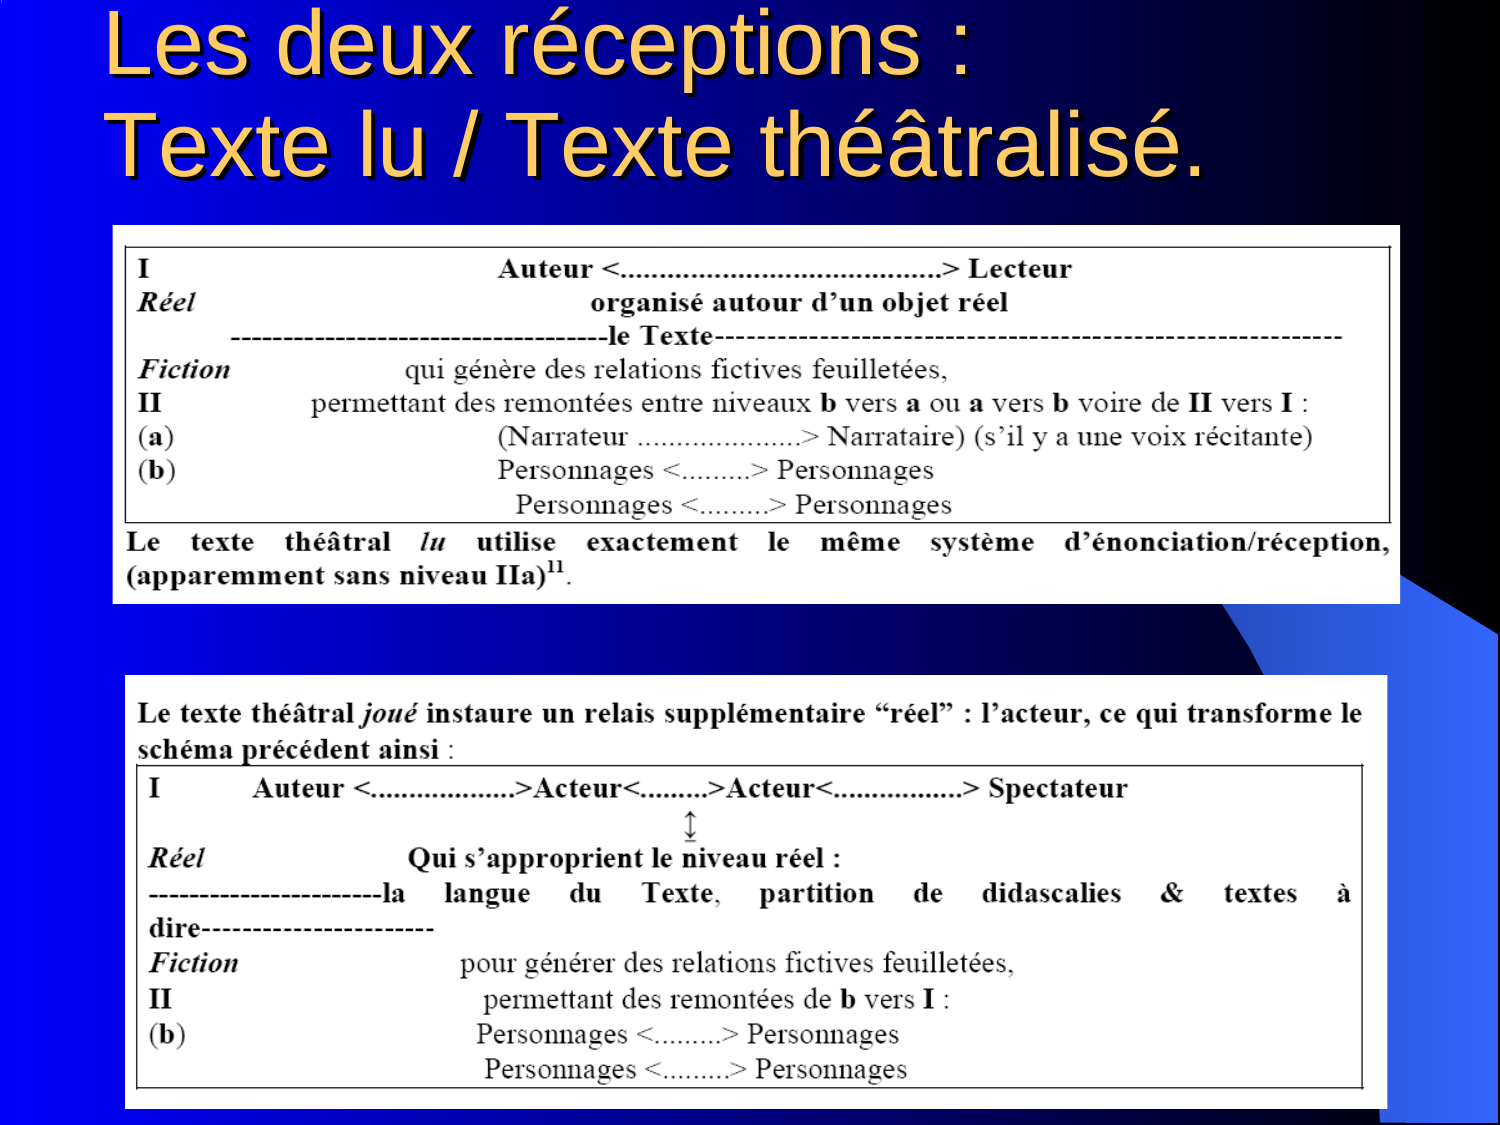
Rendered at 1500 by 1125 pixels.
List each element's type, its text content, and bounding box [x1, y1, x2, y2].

picture [125, 675, 1388, 1109]
picture [112, 224, 1401, 604]
title Les deux réceptions : Texte lu / Texte théâtralisé. [87, 0, 1413, 212]
